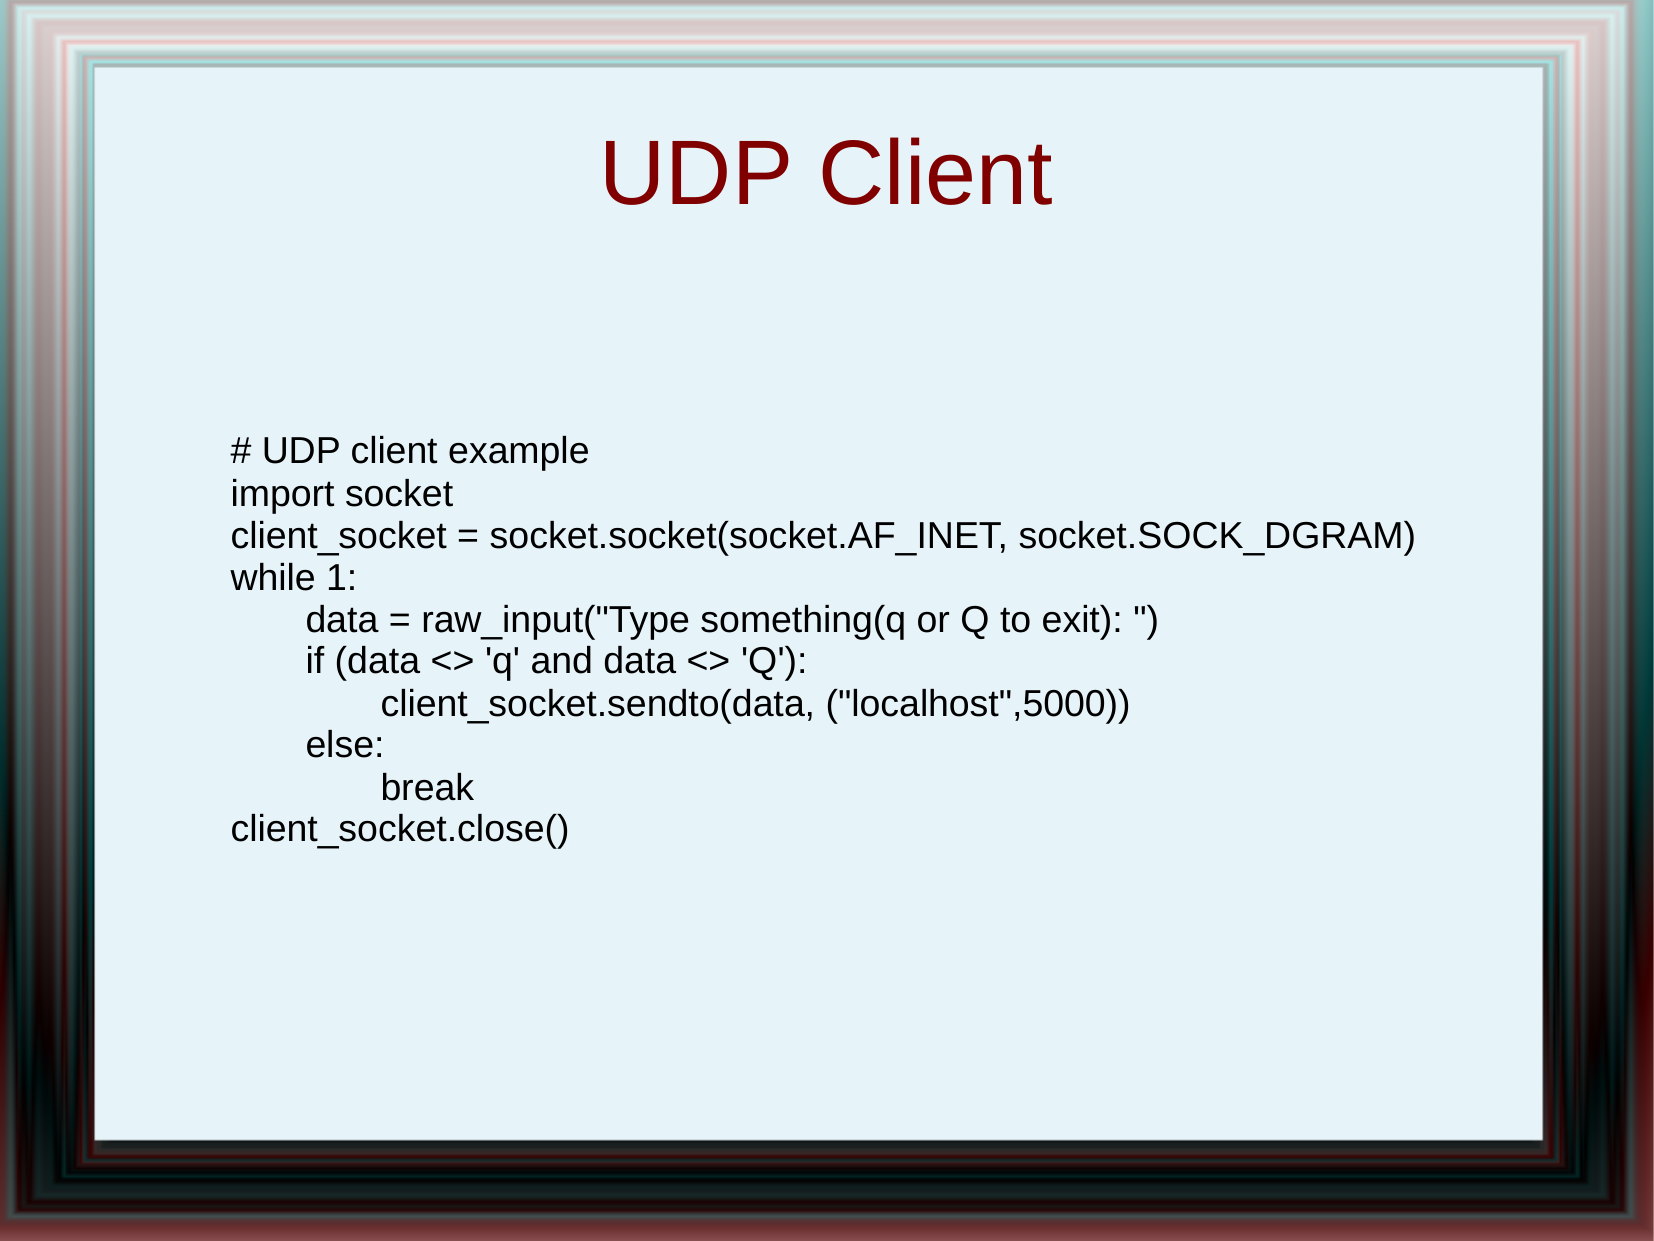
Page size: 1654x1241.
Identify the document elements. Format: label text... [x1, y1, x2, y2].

title UDP Client [118, 95, 1536, 250]
text_box # UDP client example import socket client_socket = socket.socket(socket.AF_INET, socket.SOCK_DGRAM) while 1: data = raw_input("Type something(q or Q to exit): ") if (data <> 'q' and data <> 'Q'): client_socket.sendto(data, ("localhost",5000)) else: break client_socket.close() [215, 422, 1432, 858]
picture [0, 0, 1654, 1241]
